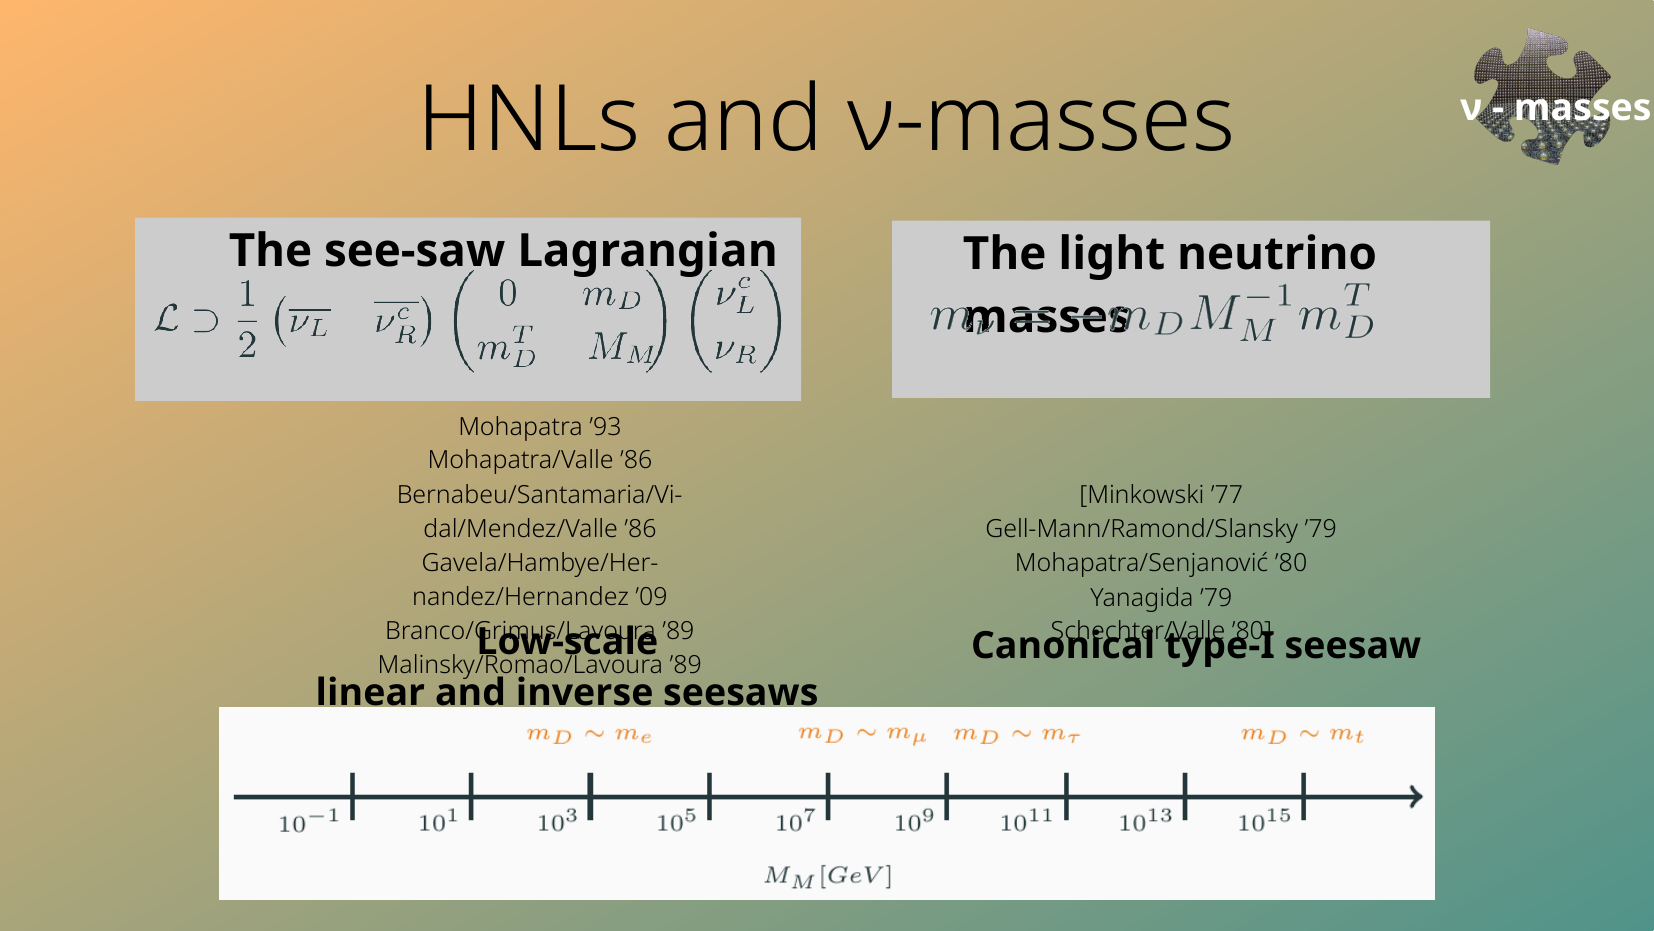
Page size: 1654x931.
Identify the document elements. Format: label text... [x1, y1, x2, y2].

picture [150, 257, 787, 385]
picture [1474, 28, 1611, 73]
text_box [Minkowski ’77 Gell-Mann/Ramond/Slansky ’79 Mohapatra/Senjanović ’80 Yanagida ’79 Schechter/Valle ’80] [970, 469, 1344, 611]
title HNLs and ν-masses [82, 37, 1571, 193]
picture [1474, 126, 1611, 166]
text_box Mohapatra ’93 Mohapatra/Valle ’86 Bernabeu/Santamaria/Vi- dal/Mendez/Valle ’86 Gavela/Hambye/Her- nandez/Hernandez ’09 Branco/Grimus/Lavoura ’89 Malinsky/Romao/Lavoura ’89 [362, 400, 709, 618]
text_box Low-scale linear and inverse seesaws [300, 606, 758, 697]
text_box ν - masses [1445, 73, 1645, 126]
text_box Canonical type-I seesaw [956, 610, 1379, 664]
picture [219, 707, 1435, 900]
list The see-saw Lagrangian [135, 217, 802, 401]
list The light neutrino masses [892, 220, 1491, 398]
picture [921, 251, 1404, 368]
